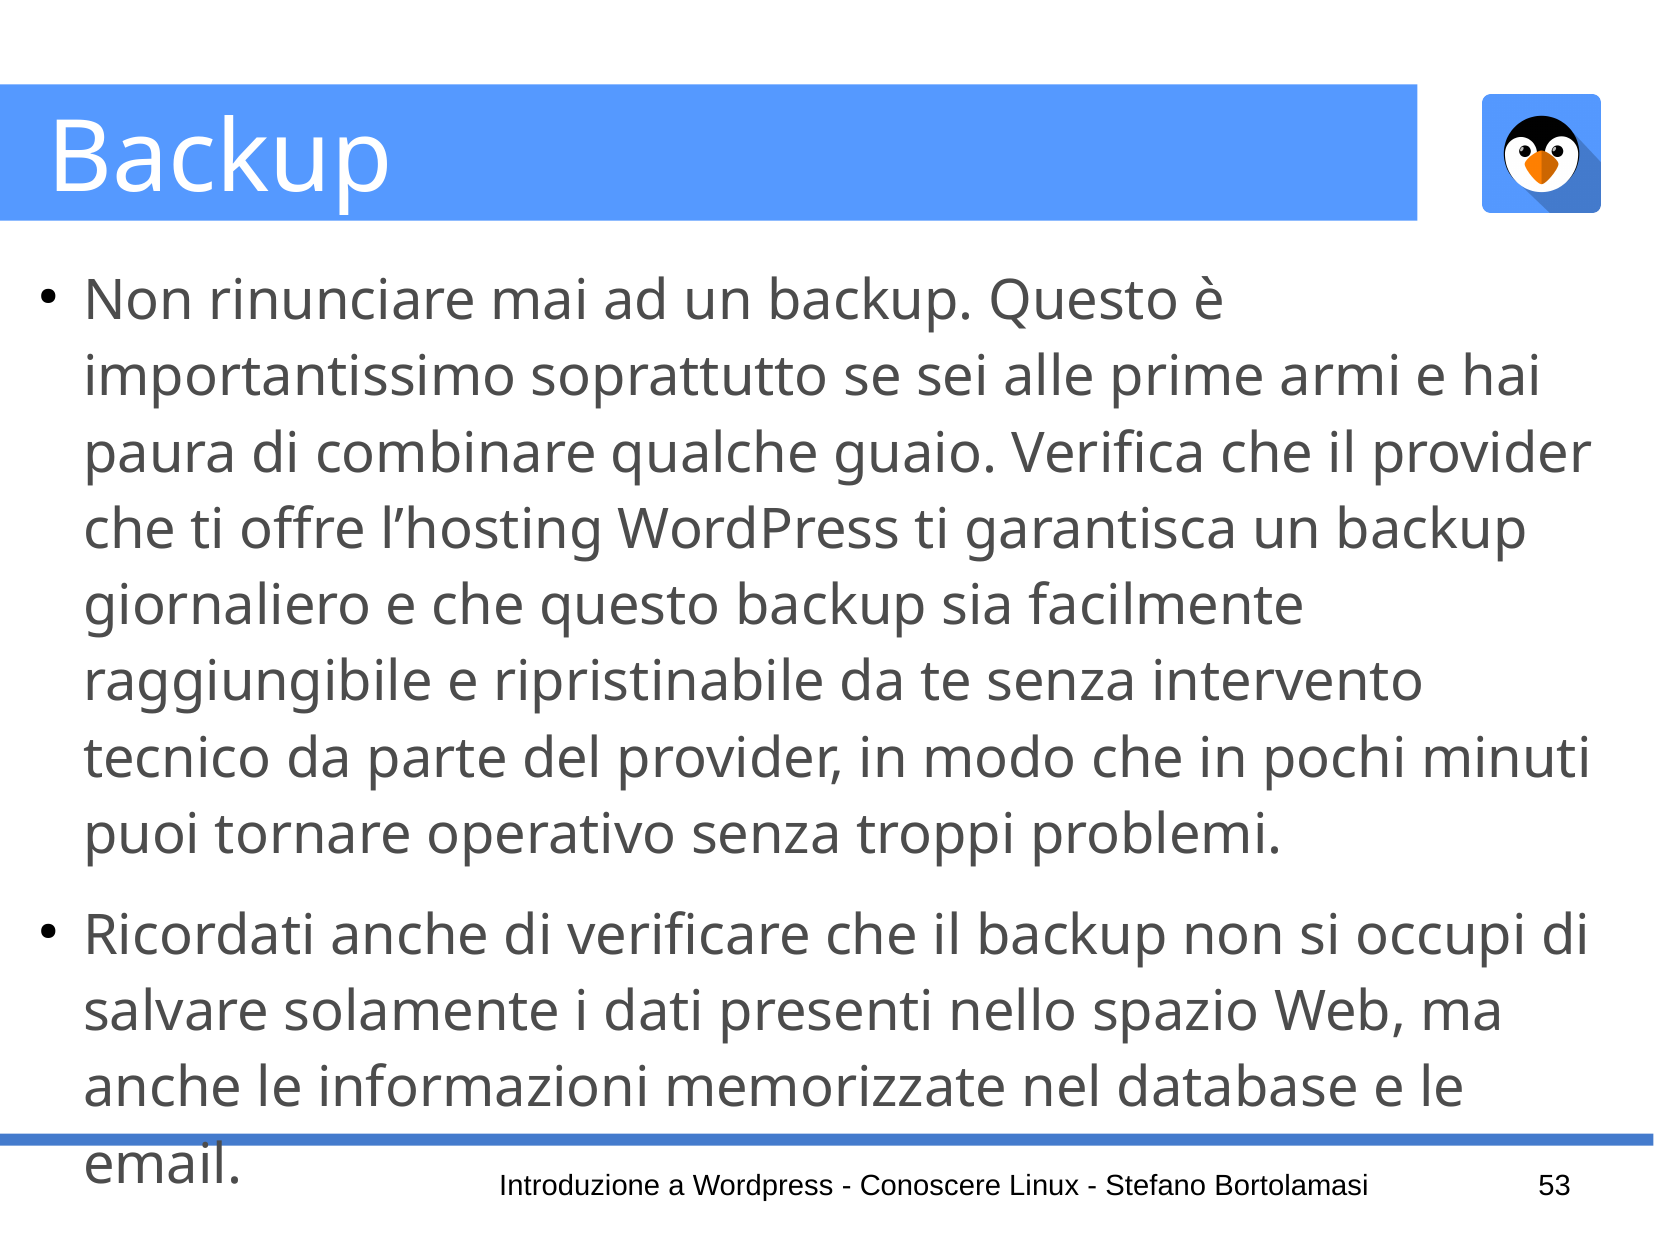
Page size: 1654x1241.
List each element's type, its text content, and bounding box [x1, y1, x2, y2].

title Backup [0, 91, 1418, 214]
list Non rinunciare mai ad un backup. Questo è importantissimo soprattutto se sei alle prime armi e hai paura di combinare qualche guaio. Verifica che il provider che ti offre l’hosting WordPress ti garantisca un backup giornaliero e che questo backup sia facilmente raggiungibile e ripristinabile da te senza intervento tecnico da parte del provider, in modo che in pochi minuti puoi tornare operativo senza troppi problemi. Ricordati anche di verificare che il backup non si occupi di salvare solamente i dati presenti nello spazio Web, ma anche le informazioni memorizzate nel database e le email. [23, 259, 1619, 1205]
picture [1482, 94, 1601, 213]
